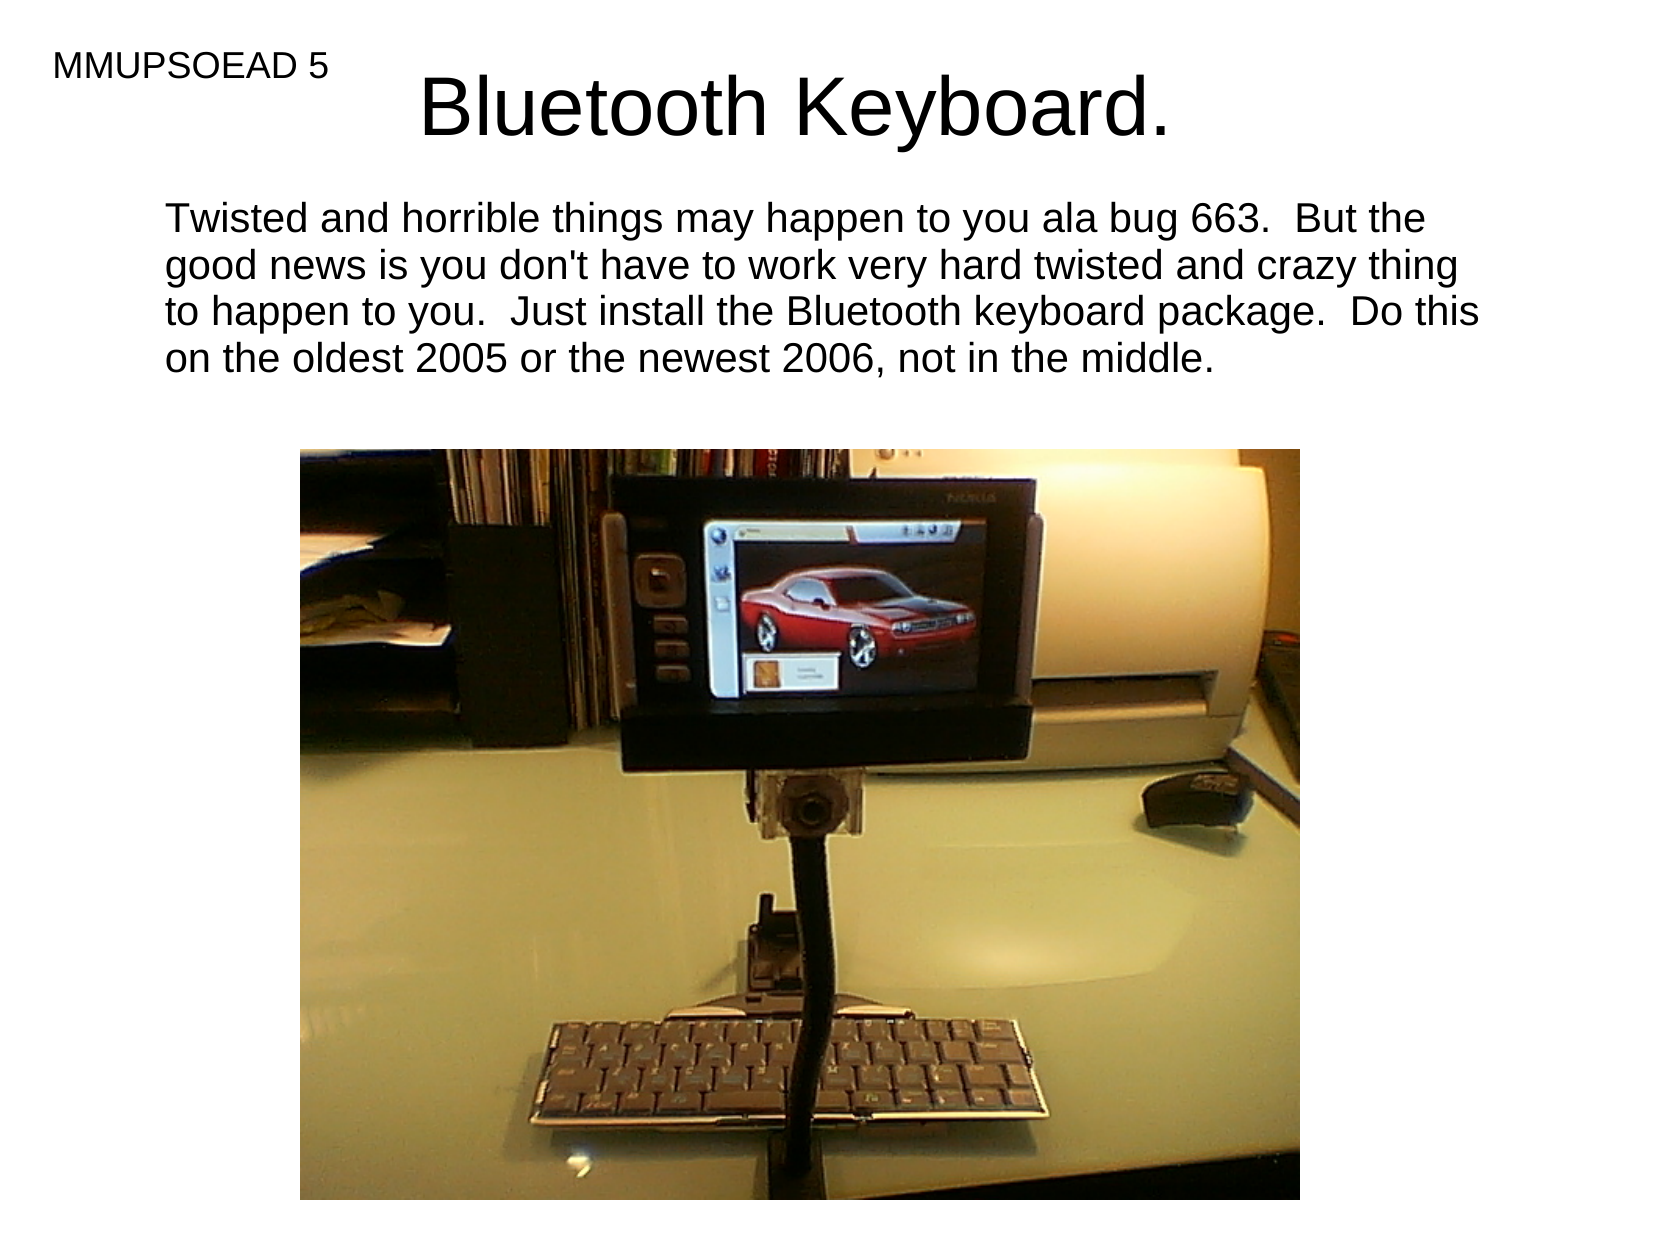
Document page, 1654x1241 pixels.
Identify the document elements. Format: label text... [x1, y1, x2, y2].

text_box Twisted and horrible things may happen to you ala bug 663. But the good news is you don't have to work very hard twisted and crazy thing to happen to you. Just install the Bluetooth keyboard package. Do this on the oldest 2005 or the newest 2006, not in the middle. [150, 187, 1501, 488]
text_box MMUPSOEAD 5 [37, 37, 345, 99]
picture [300, 488, 1300, 1200]
text_box Bluetooth Keyboard. [403, 52, 1189, 171]
